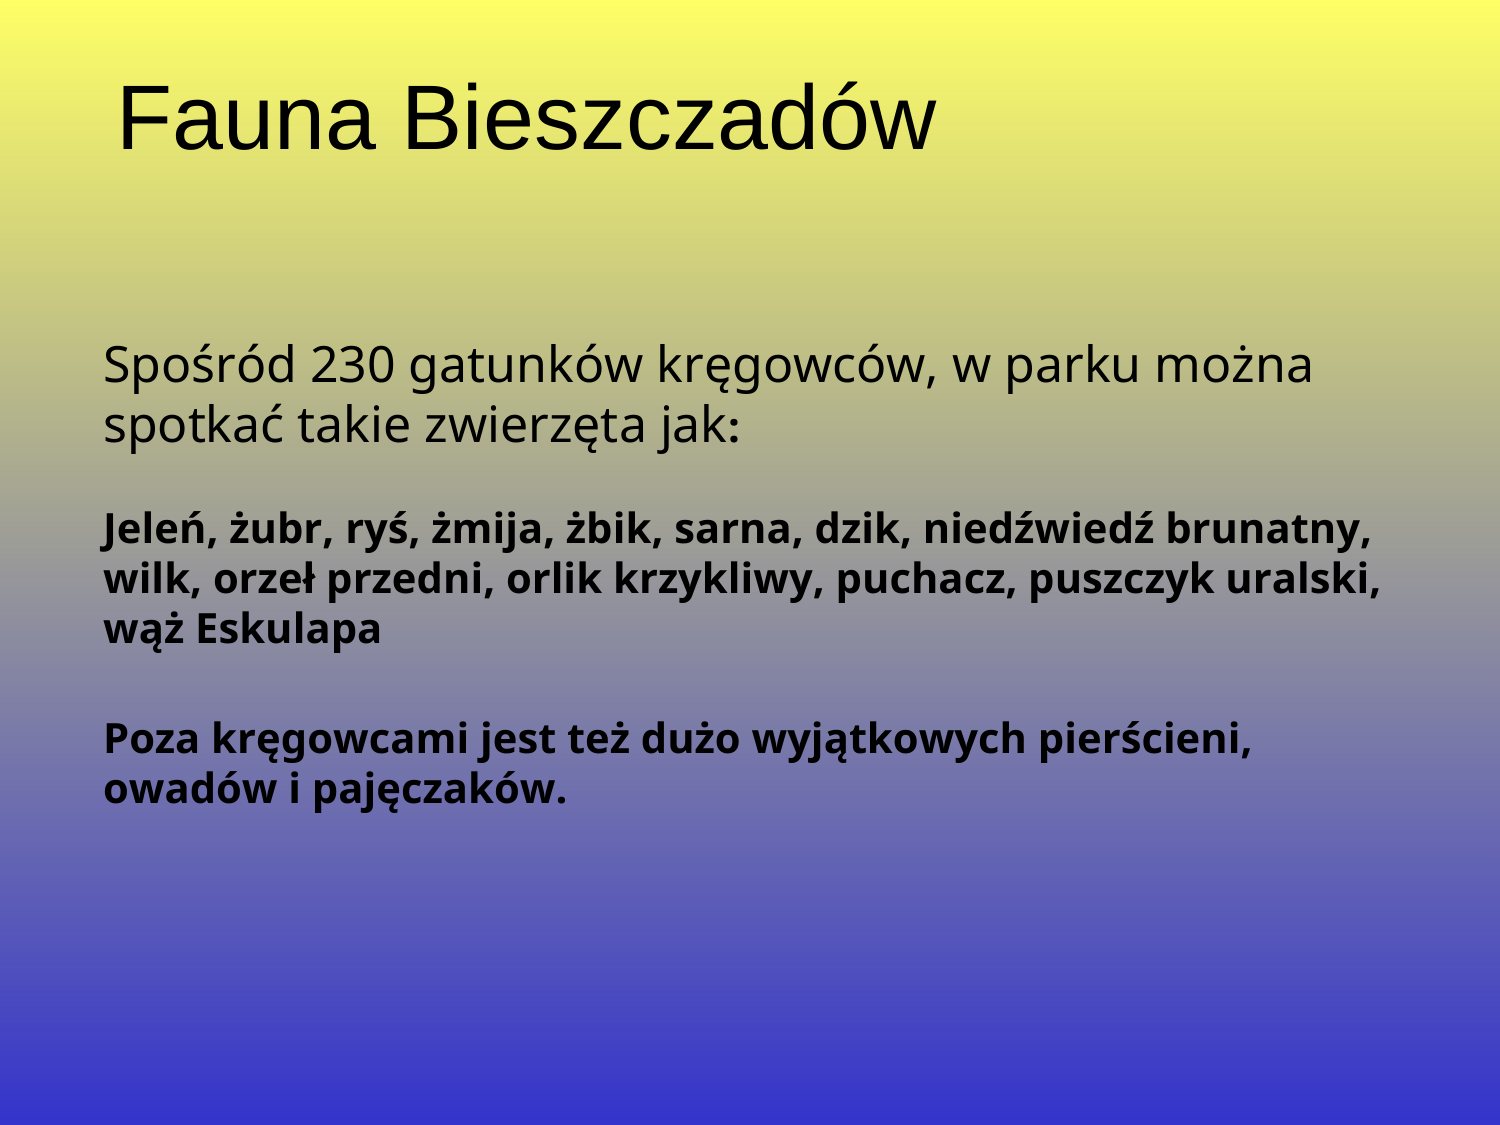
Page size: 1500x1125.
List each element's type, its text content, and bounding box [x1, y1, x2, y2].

text_box Spośród 230 gatunków kręgowców, w parku można spotkać takie zwierzęta jak: Jeleń, żubr, ryś, żmija, żbik, sarna, dzik, niedźwiedź brunatny, wilk, orzeł przedni, orlik krzykliwy, puchacz, puszczyk uralski, wąż Eskulapa Poza kręgowcami jest też dużo wyjątkowych pierścieni, owadów i pajęczaków. [88, 324, 1418, 975]
title Fauna Bieszczadów [59, 59, 996, 178]
